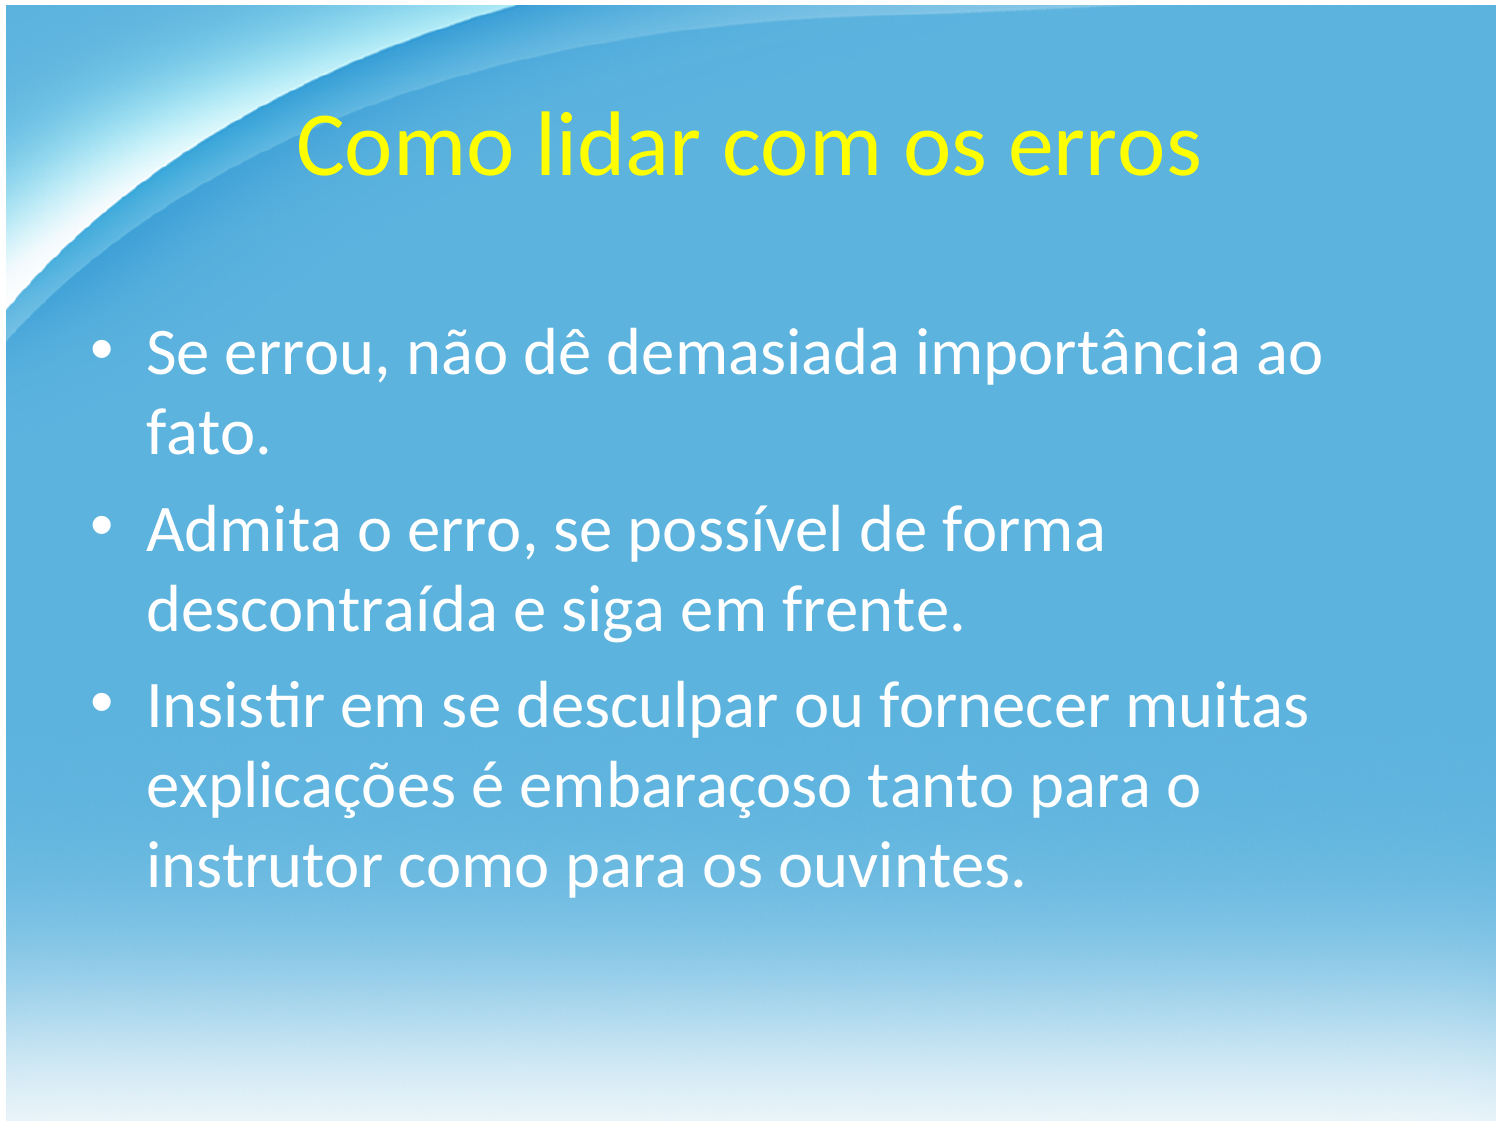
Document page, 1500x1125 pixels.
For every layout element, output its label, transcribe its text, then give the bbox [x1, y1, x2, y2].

picture [0, 0, 1500, 1125]
title Como lidar com os erros [75, 21, 1425, 257]
text_box Se errou, não dê demasiada importância ao fato. Admita o erro, se possível de forma descontraída e siga em frente. Insistir em se desculpar ou fornecer muitas explicações é embaraçoso tanto para o instrutor como para os ouvintes. [75, 300, 1426, 1043]
